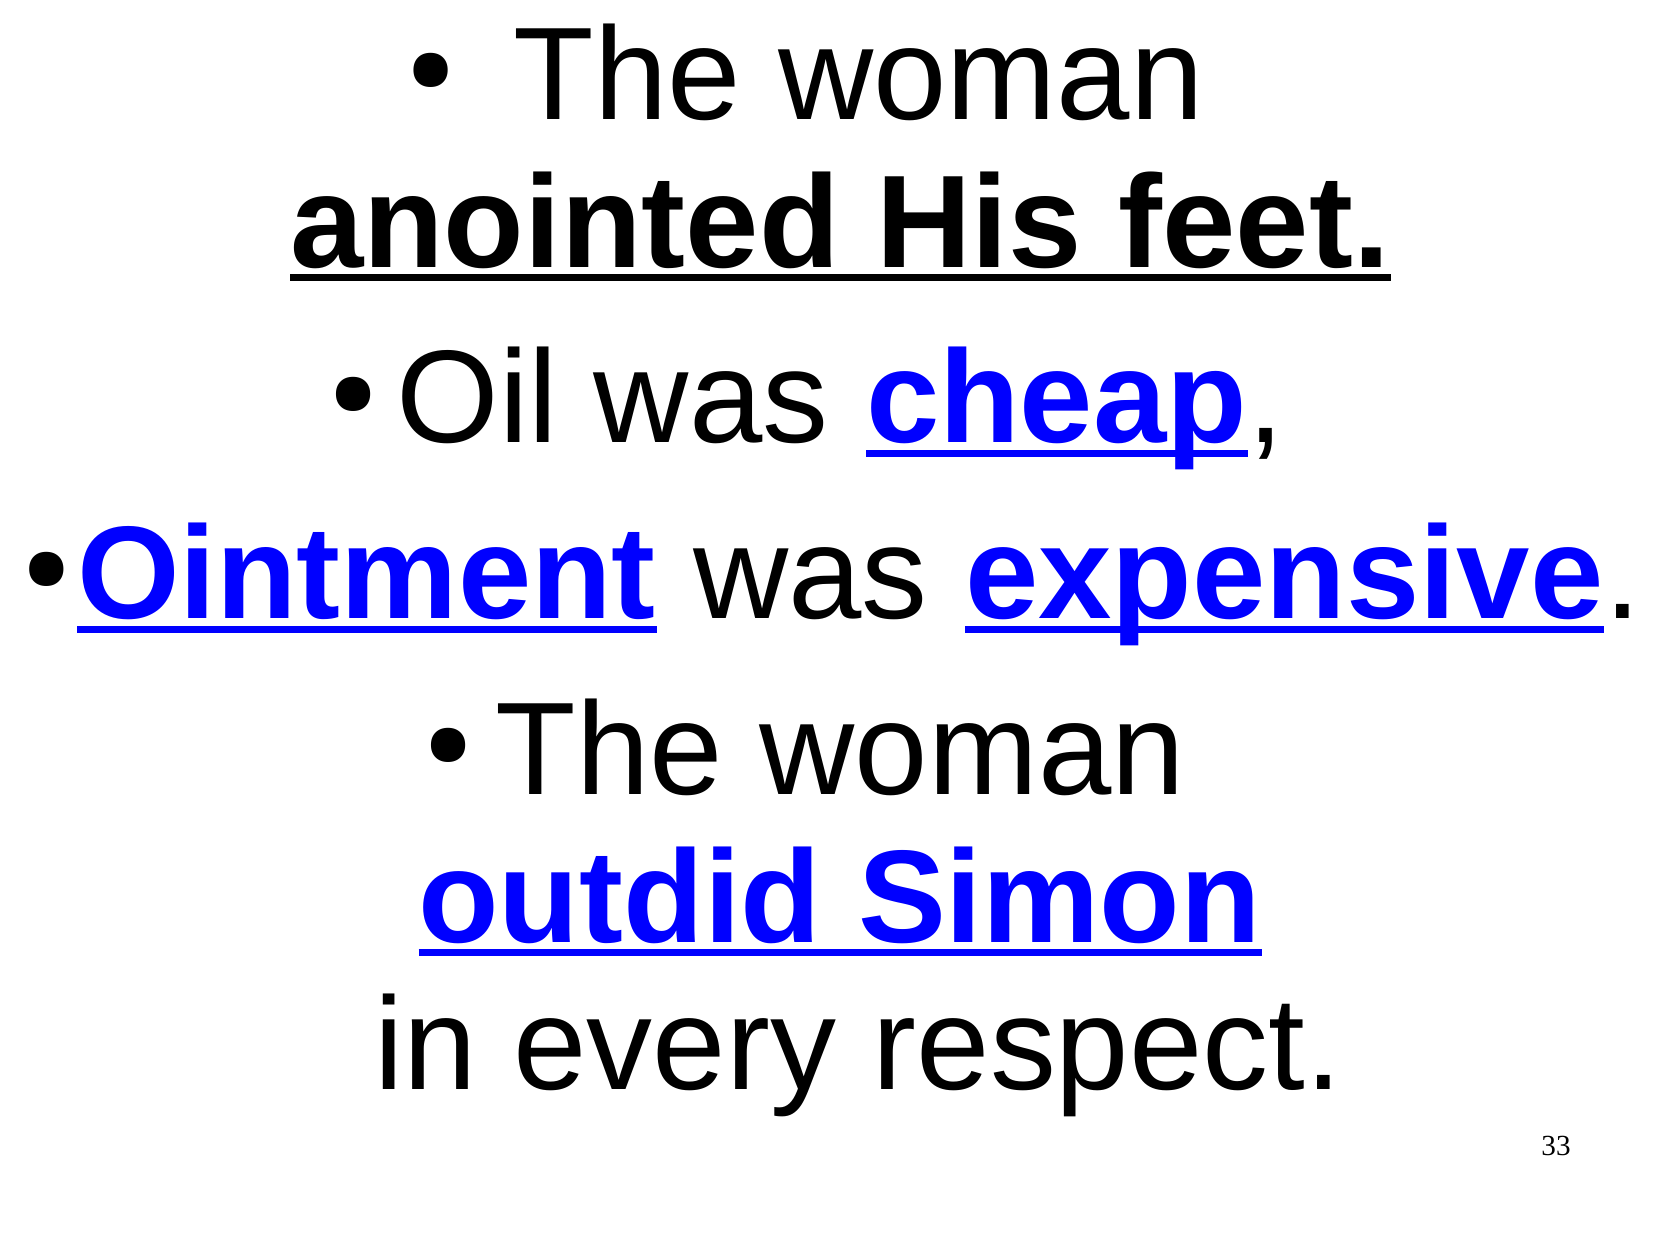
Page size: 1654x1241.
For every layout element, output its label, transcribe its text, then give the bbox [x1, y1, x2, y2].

list The woman anointed His feet. Oil was cheap, Ointment was expensive. The woman outdid Simon in every respect. [0, 0, 1651, 1238]
